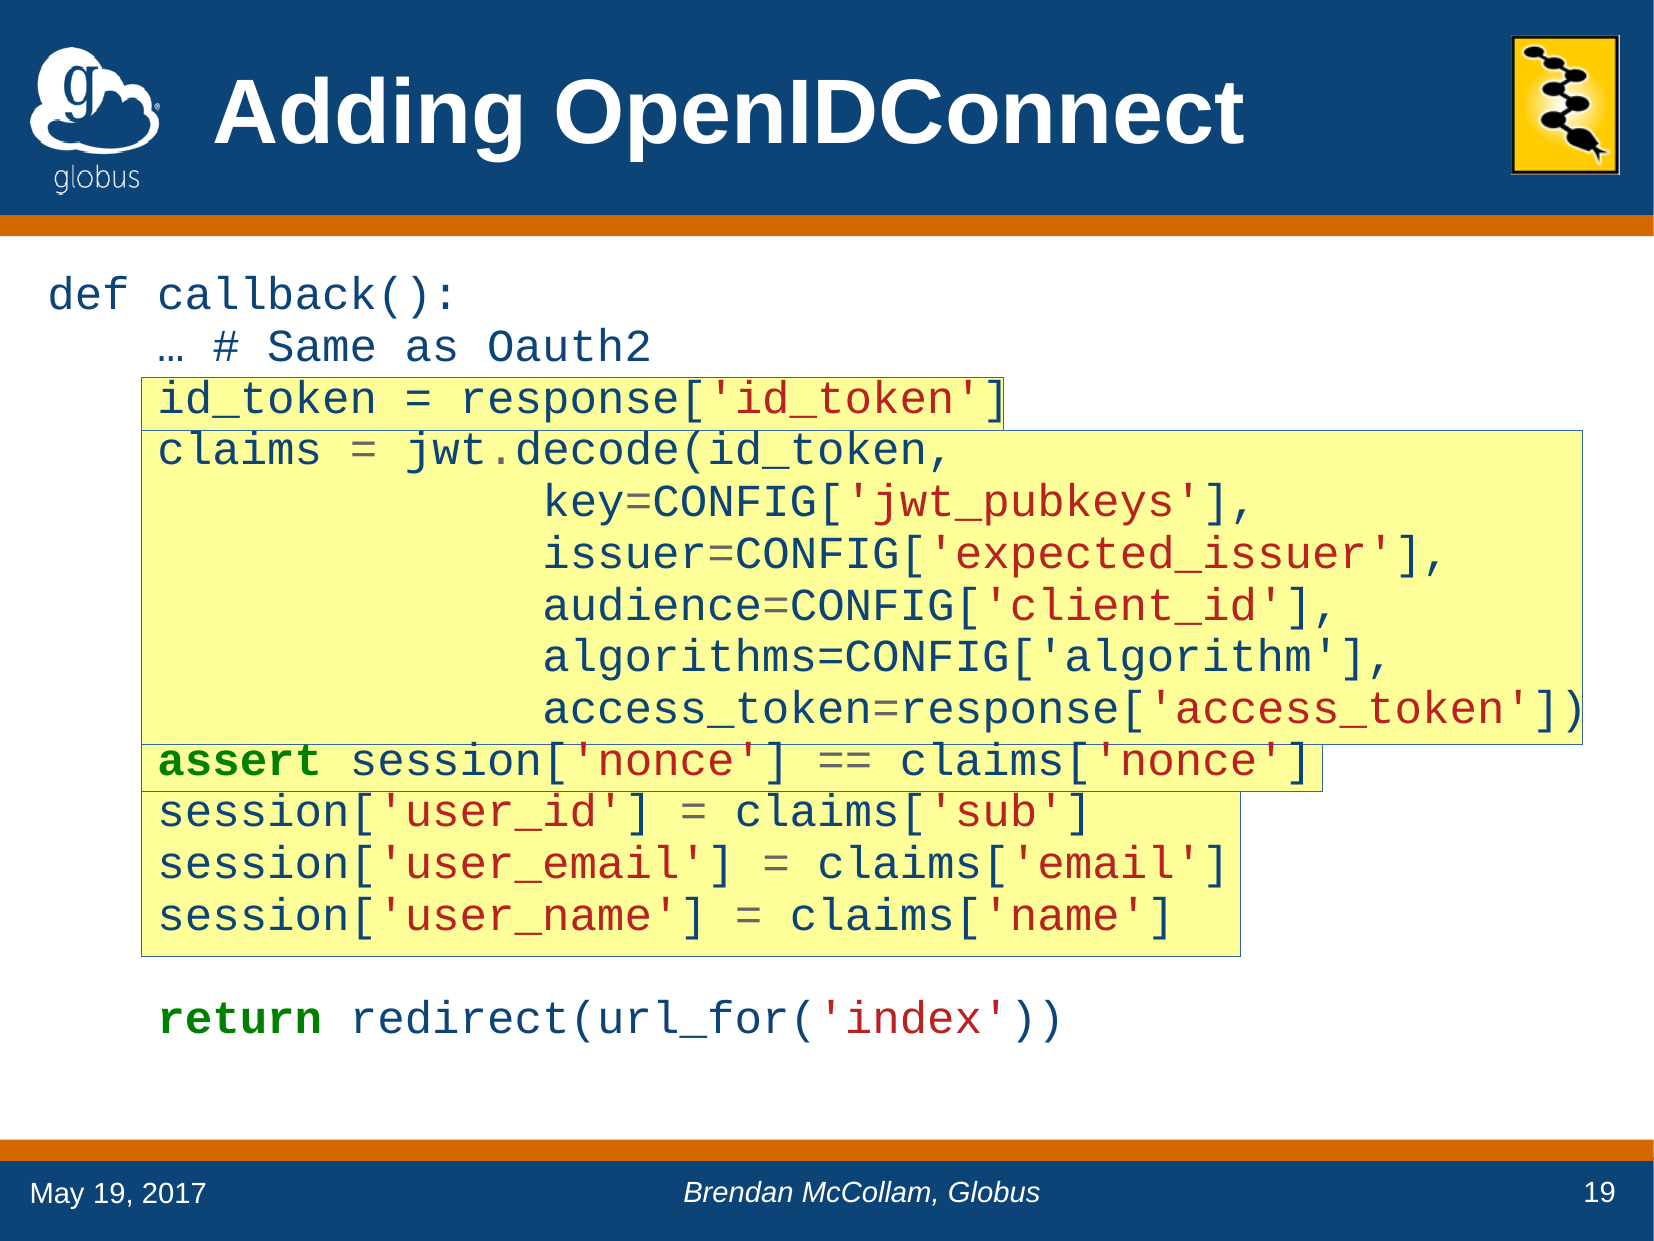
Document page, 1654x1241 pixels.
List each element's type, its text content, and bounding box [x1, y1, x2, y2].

picture [30, 47, 160, 195]
picture [1511, 35, 1620, 175]
list def callback(): … # Same as Oauth2 id_token = response['id_token'] claims = jwt.decode(id_token, key=CONFIG['jwt_pubkeys'], issuer=CONFIG['expected_issuer'], audience=CONFIG['client_id'], algorithms=CONFIG['algorithm'], access_token=response['access_token']) assert session['nonce'] == claims['nonce'] session['user_id'] = claims['sub'] session['user_email'] = claims['email'] session['user_name'] = claims['name'] return redirect(url_for('index')) [47, 271, 1607, 1111]
title Adding OpenIDConnect [212, 8, 1465, 216]
